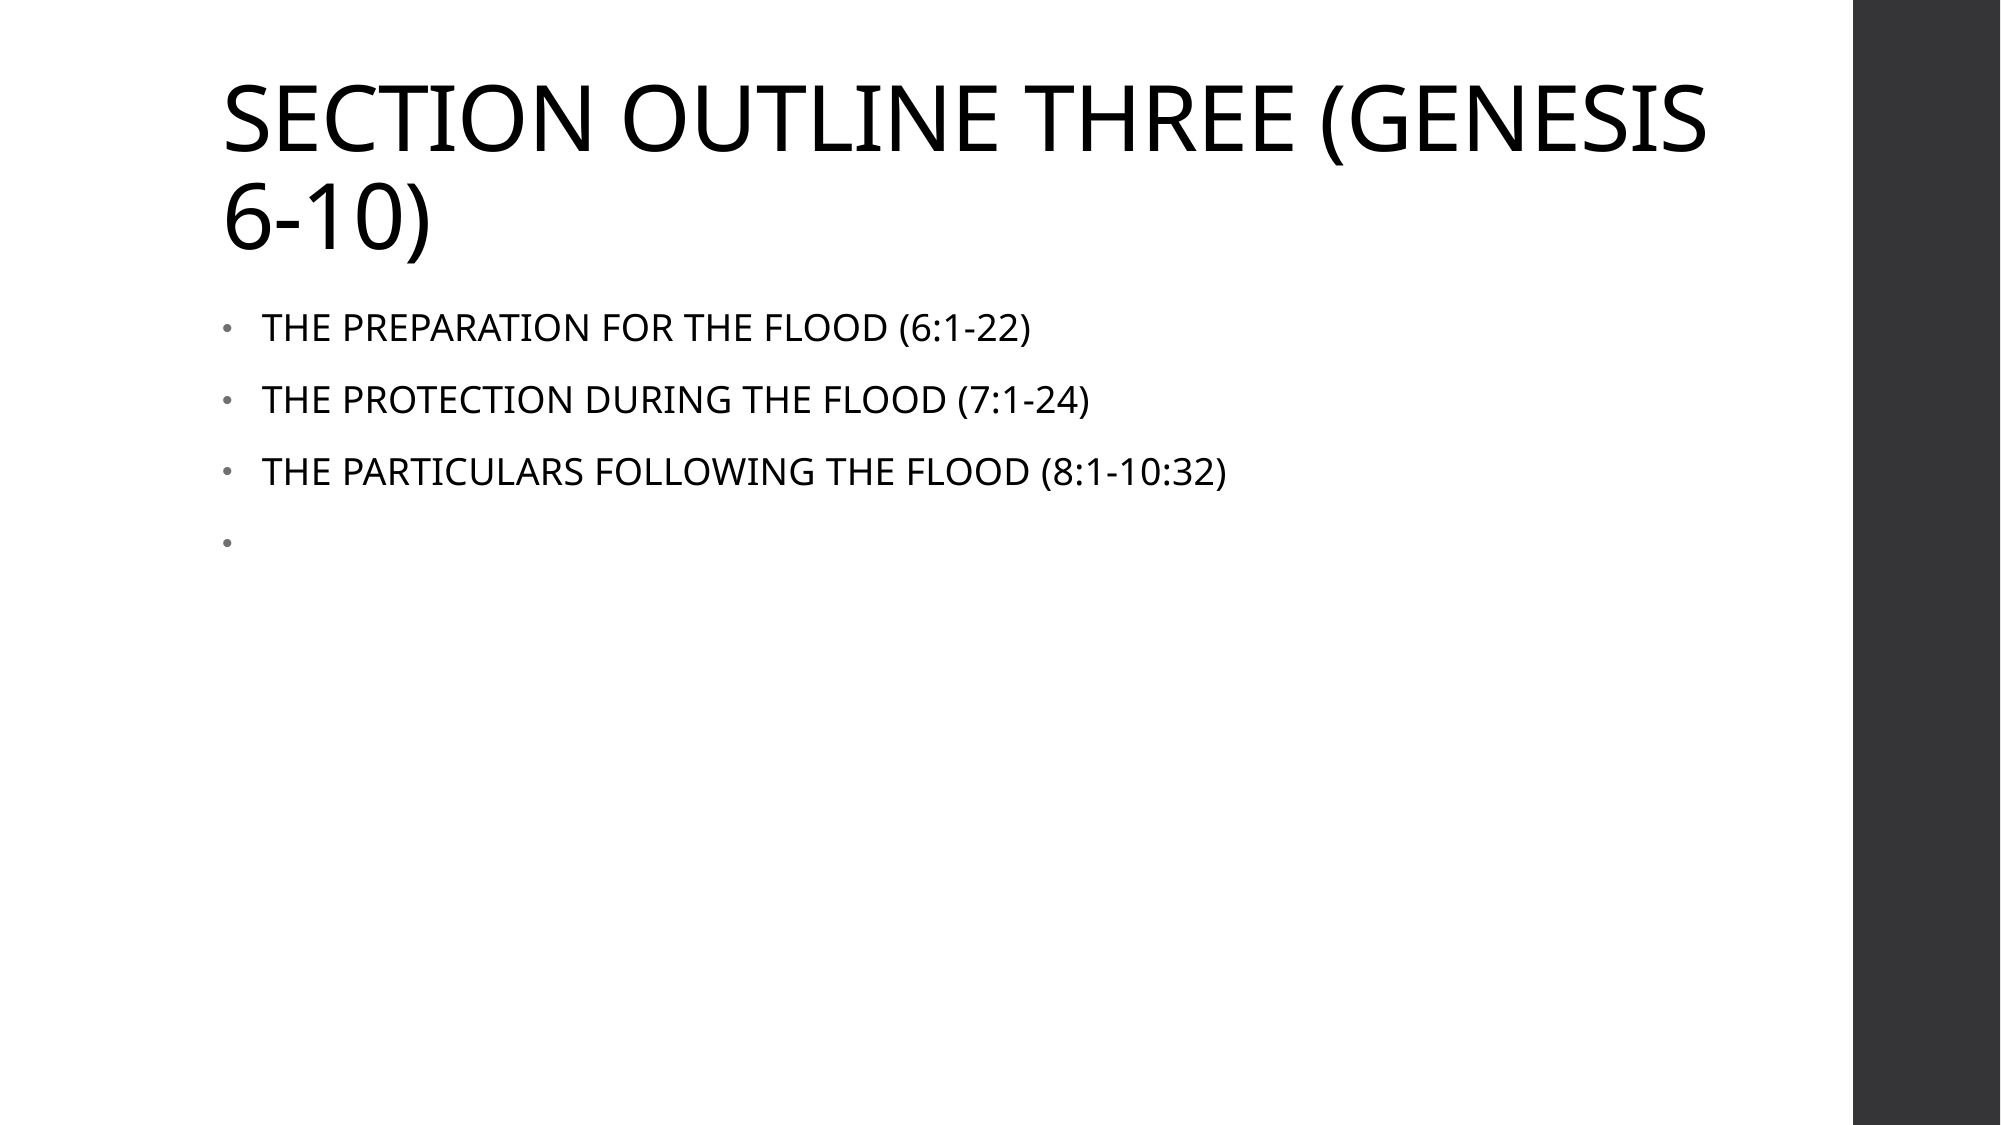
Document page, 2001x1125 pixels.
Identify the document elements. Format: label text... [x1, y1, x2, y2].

list THE PREPARATION FOR THE FLOOD (6:1-22) THE PROTECTION DURING THE FLOOD (7:1-24) THE PARTICULARS FOLLOWING THE FLOOD (8:1-10:32) [206, 299, 1617, 1014]
title SECTION OUTLINE THREE (GENESIS 6-10) [206, 60, 1797, 278]
